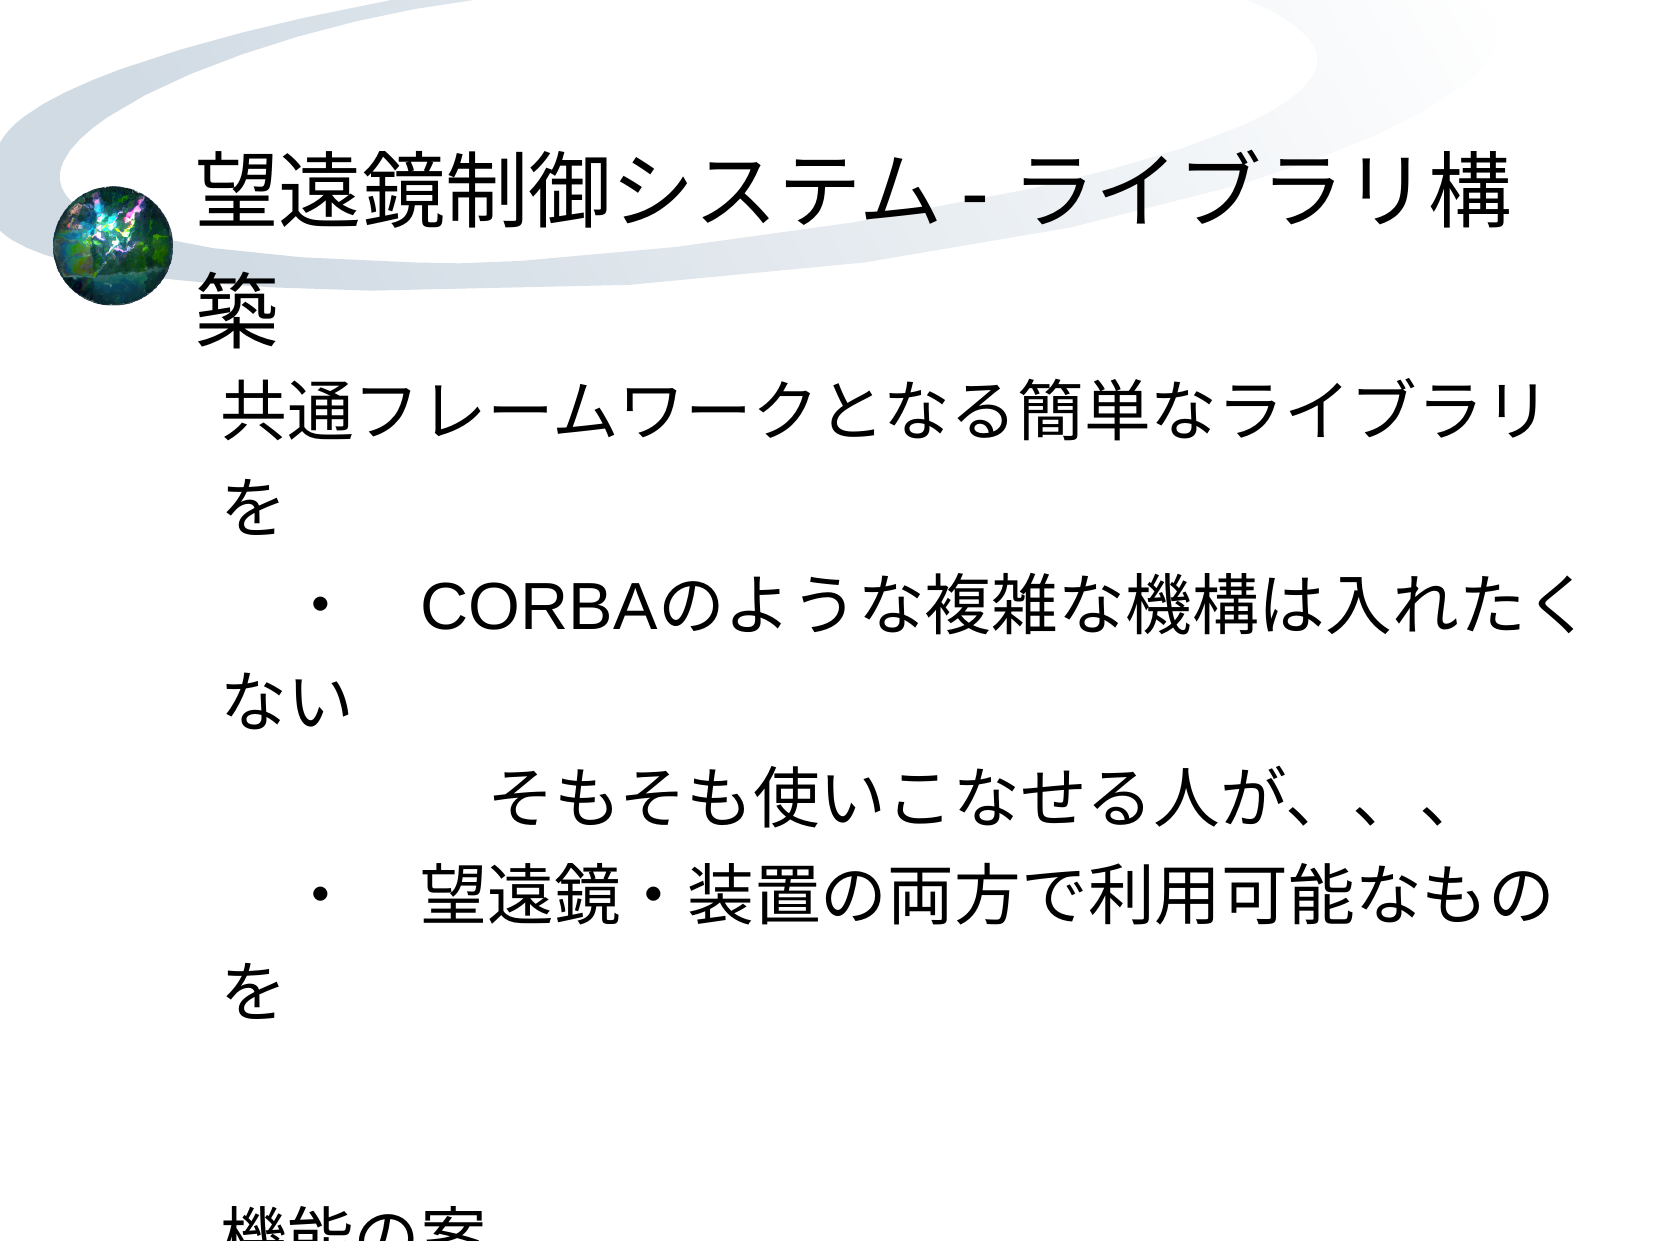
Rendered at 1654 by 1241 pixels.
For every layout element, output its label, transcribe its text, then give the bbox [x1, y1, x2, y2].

text_box 共通フレームワークとなる簡単なライブラリを ・ CORBAのような複雑な機構は入れたくない そもそも使いこなせる人が、、、 ・ 望遠鏡・装置の両方で利用可能なものを 機能の案 ・ リモート・ローカルが等価なステータスサーバ ・ シーケンスつきコマンドディスパッチャー ・ CUI用補助関数 ・ ログサーバ (RDBでなくKVSを利用？) BigtableやTokyo Tyrantとか [205, 350, 1626, 1199]
picture [43, 175, 182, 314]
text_box 望遠鏡制御システム - ライブラリ構築 [180, 117, 1527, 226]
